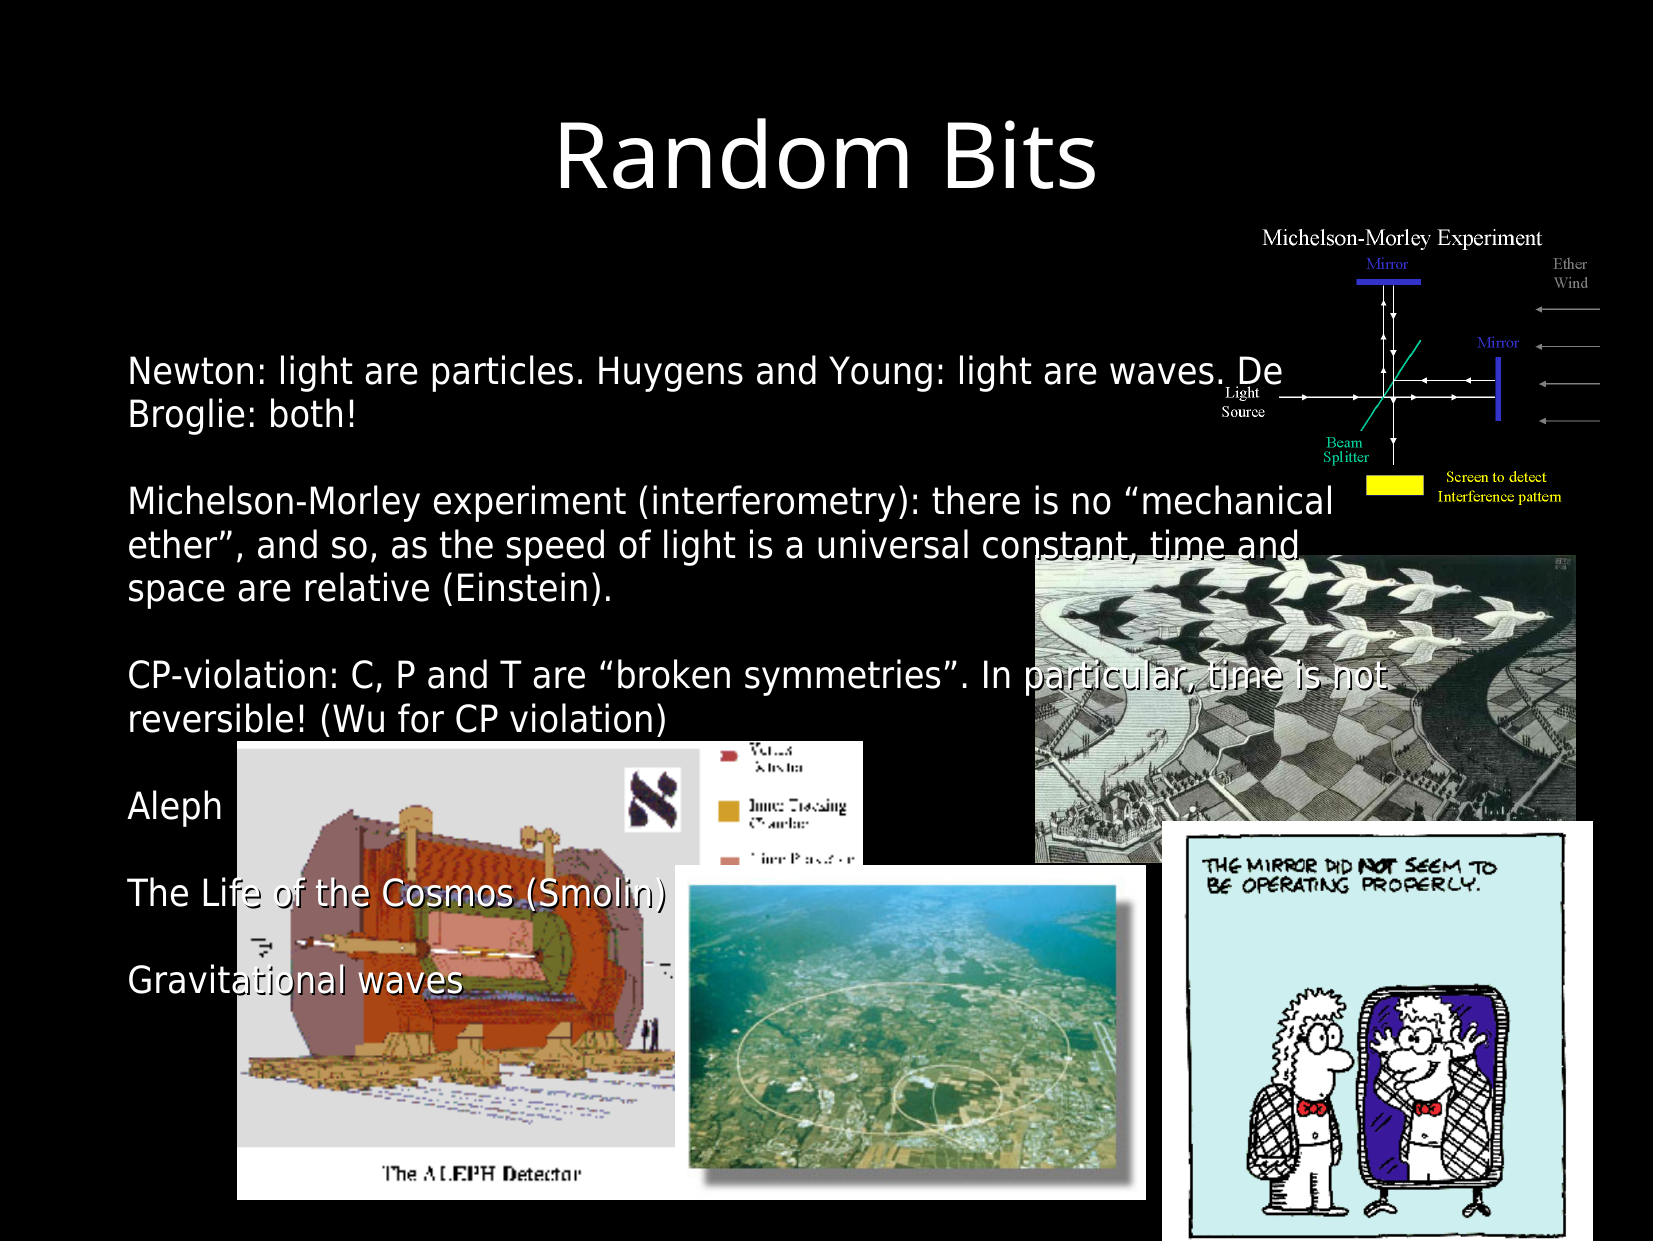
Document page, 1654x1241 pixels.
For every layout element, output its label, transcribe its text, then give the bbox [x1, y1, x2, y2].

picture [1207, 221, 1613, 526]
picture [237, 865, 1146, 1201]
text_box Newton: light are particles. Huygens and Young: light are waves. De Broglie: both! Michelson-Morley experiment (interferometry): there is no “mechanical ether”, and so, as the speed of light is a universal constant, time and space are relative (Einstein). CP-violation: C, P and T are “broken symmetries”. In particular, time is not reversible! (Wu for CP violation) Aleph The Life of the Cosmos (Smolin) Gravitational waves [112, 342, 1426, 1010]
title Random Bits [82, 49, 1571, 257]
picture [1162, 555, 1593, 1241]
